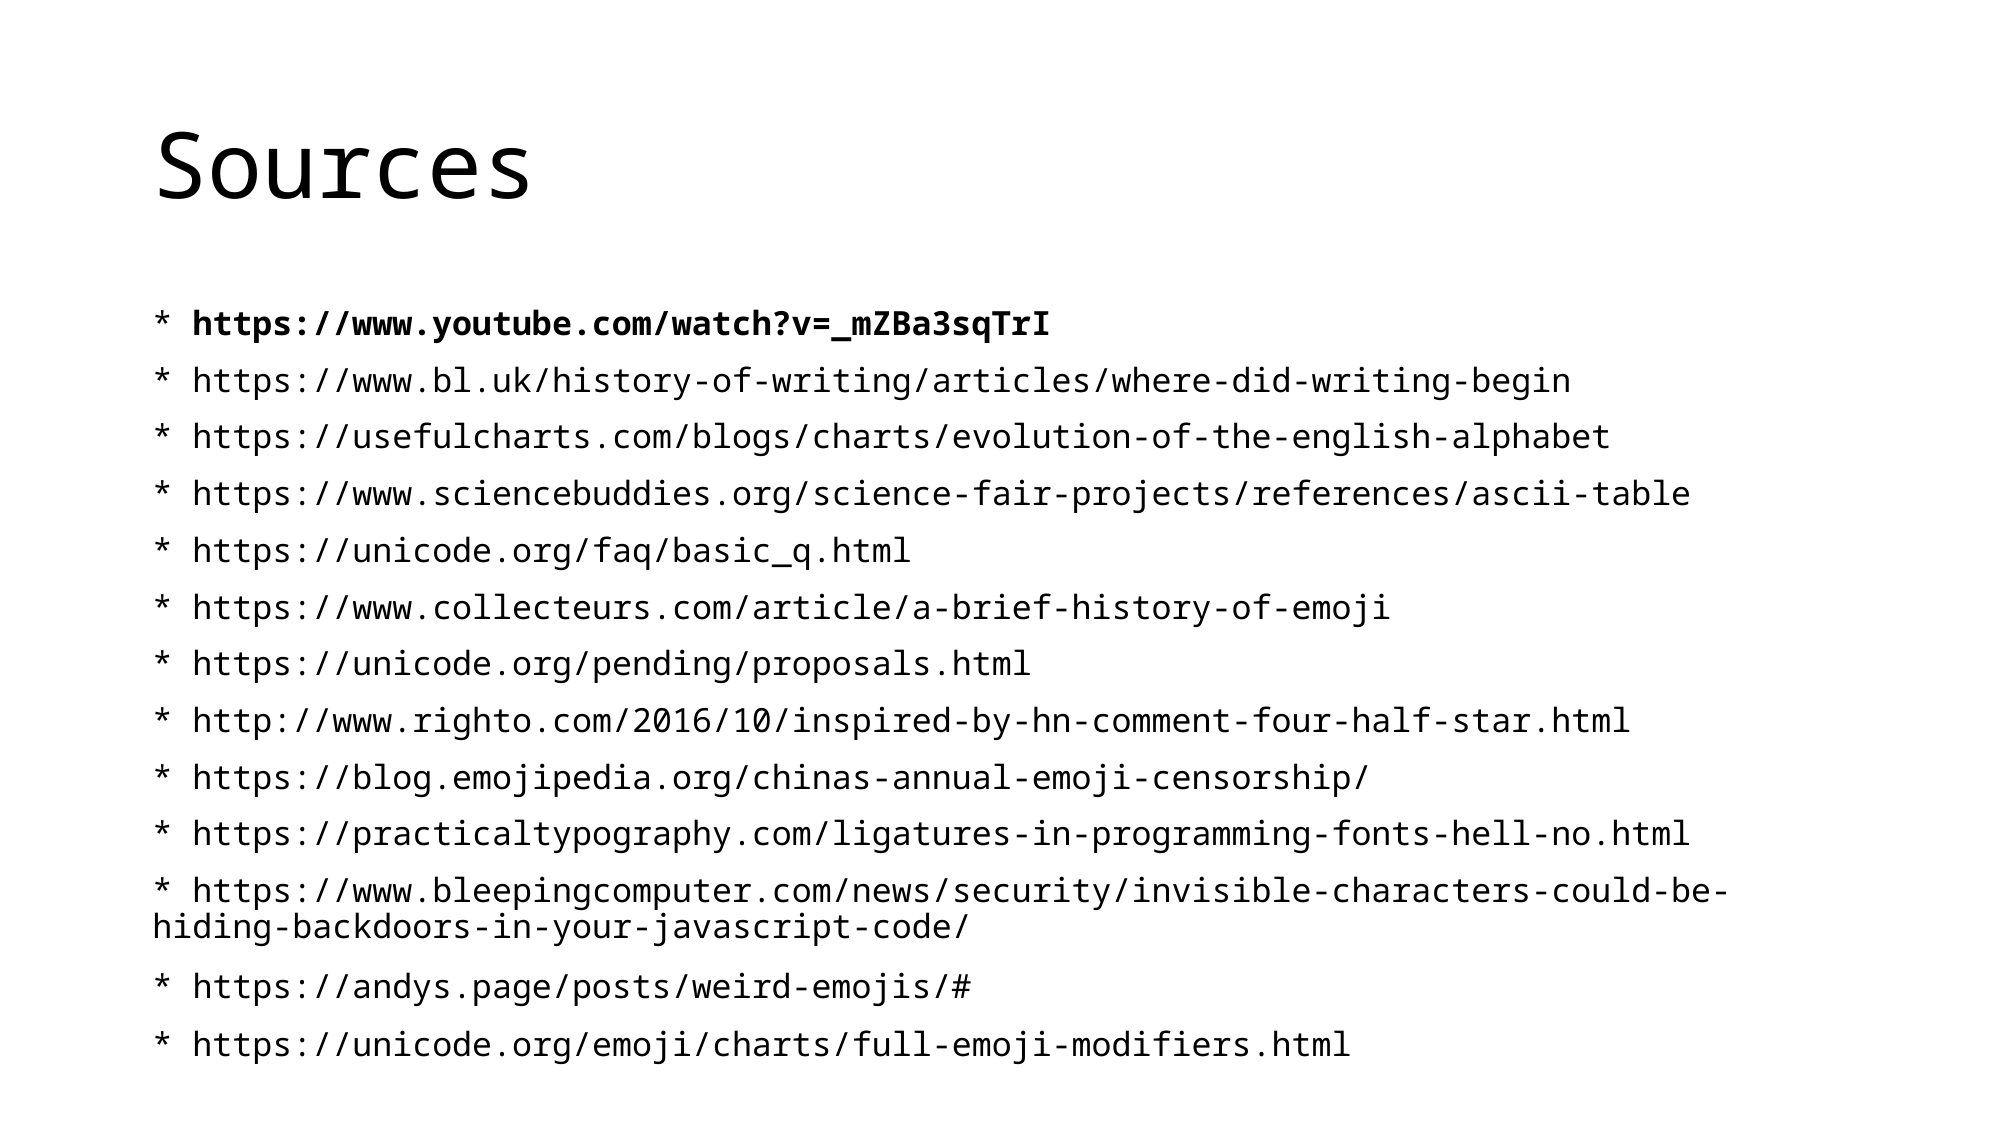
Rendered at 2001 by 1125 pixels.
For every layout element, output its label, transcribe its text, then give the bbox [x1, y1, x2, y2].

list * https://www.youtube.com/watch?v=_mZBa3sqTrI * https://www.bl.uk/history-of-writing/articles/where-did-writing-begin * https://usefulcharts.com/blogs/charts/evolution-of-the-english-alphabet * https://www.sciencebuddies.org/science-fair-projects/references/ascii-table * https://unicode.org/faq/basic_q.html * https://www.collecteurs.com/article/a-brief-history-of-emoji * https://unicode.org/pending/proposals.html * http://www.righto.com/2016/10/inspired-by-hn-comment-four-half-star.html * https://blog.emojipedia.org/chinas-annual-emoji-censorship/ * https://practicaltypography.com/ligatures-in-programming-fonts-hell-no.html * https://www.bleepingcomputer.com/news/security/invisible-characters-could-be-hiding-backdoors-in-your-javascript-code/ * https://andys.page/posts/weird-emojis/# * https://unicode.org/emoji/charts/full-emoji-modifiers.html [137, 299, 1863, 1125]
title Sources [137, 59, 1863, 278]
